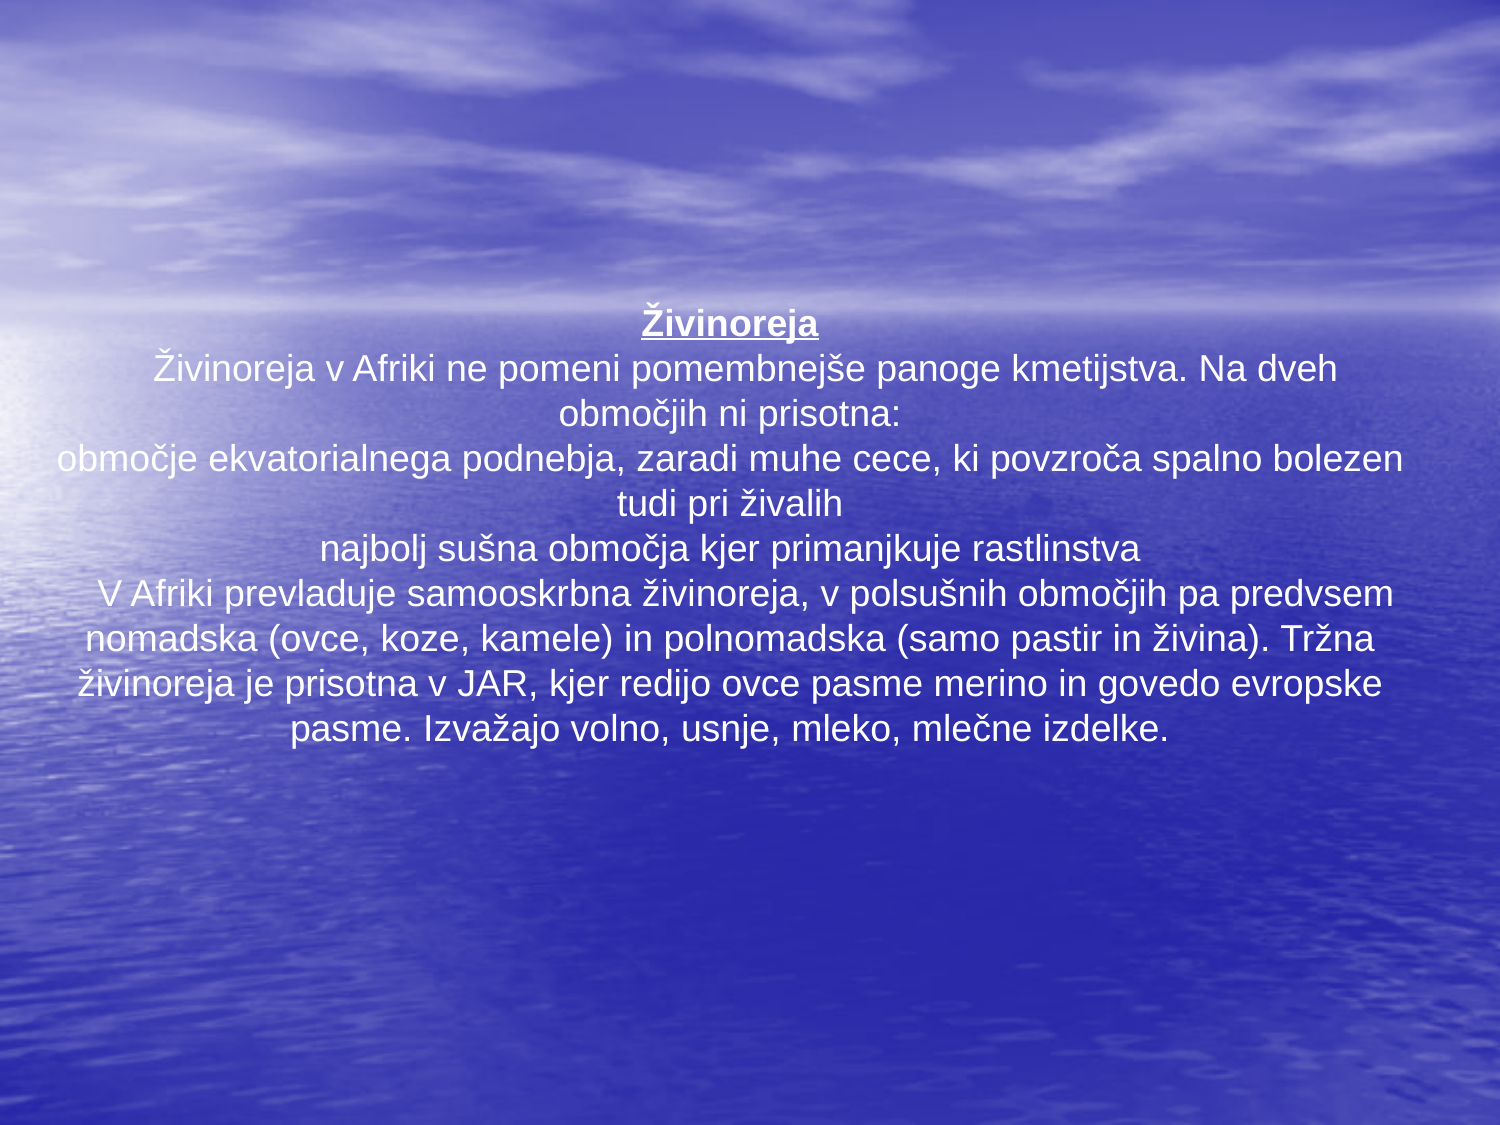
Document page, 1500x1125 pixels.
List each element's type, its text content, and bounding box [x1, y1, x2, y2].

text_box Živinoreja Živinoreja v Afriki ne pomeni pomembnejše panoge kmetijstva. Na dveh območjih ni prisotna: območje ekvatorialnega podnebja, zaradi muhe cece, ki povzroča spalno bolezen tudi pri živalih najbolj sušna območja kjer primanjkuje rastlinstva V Afriki prevladuje samooskrbna živinoreja, v polsušnih območjih pa predvsem nomadska (ovce, koze, kamele) in polnomadska (samo pastir in živina). Tržna živinoreja je prisotna v JAR, kjer redijo ovce pasme merino in govedo evropske pasme. Izvažajo volno, usnje, mleko, mlečne izdelke. [29, 291, 1431, 802]
picture [0, 0, 1500, 1125]
